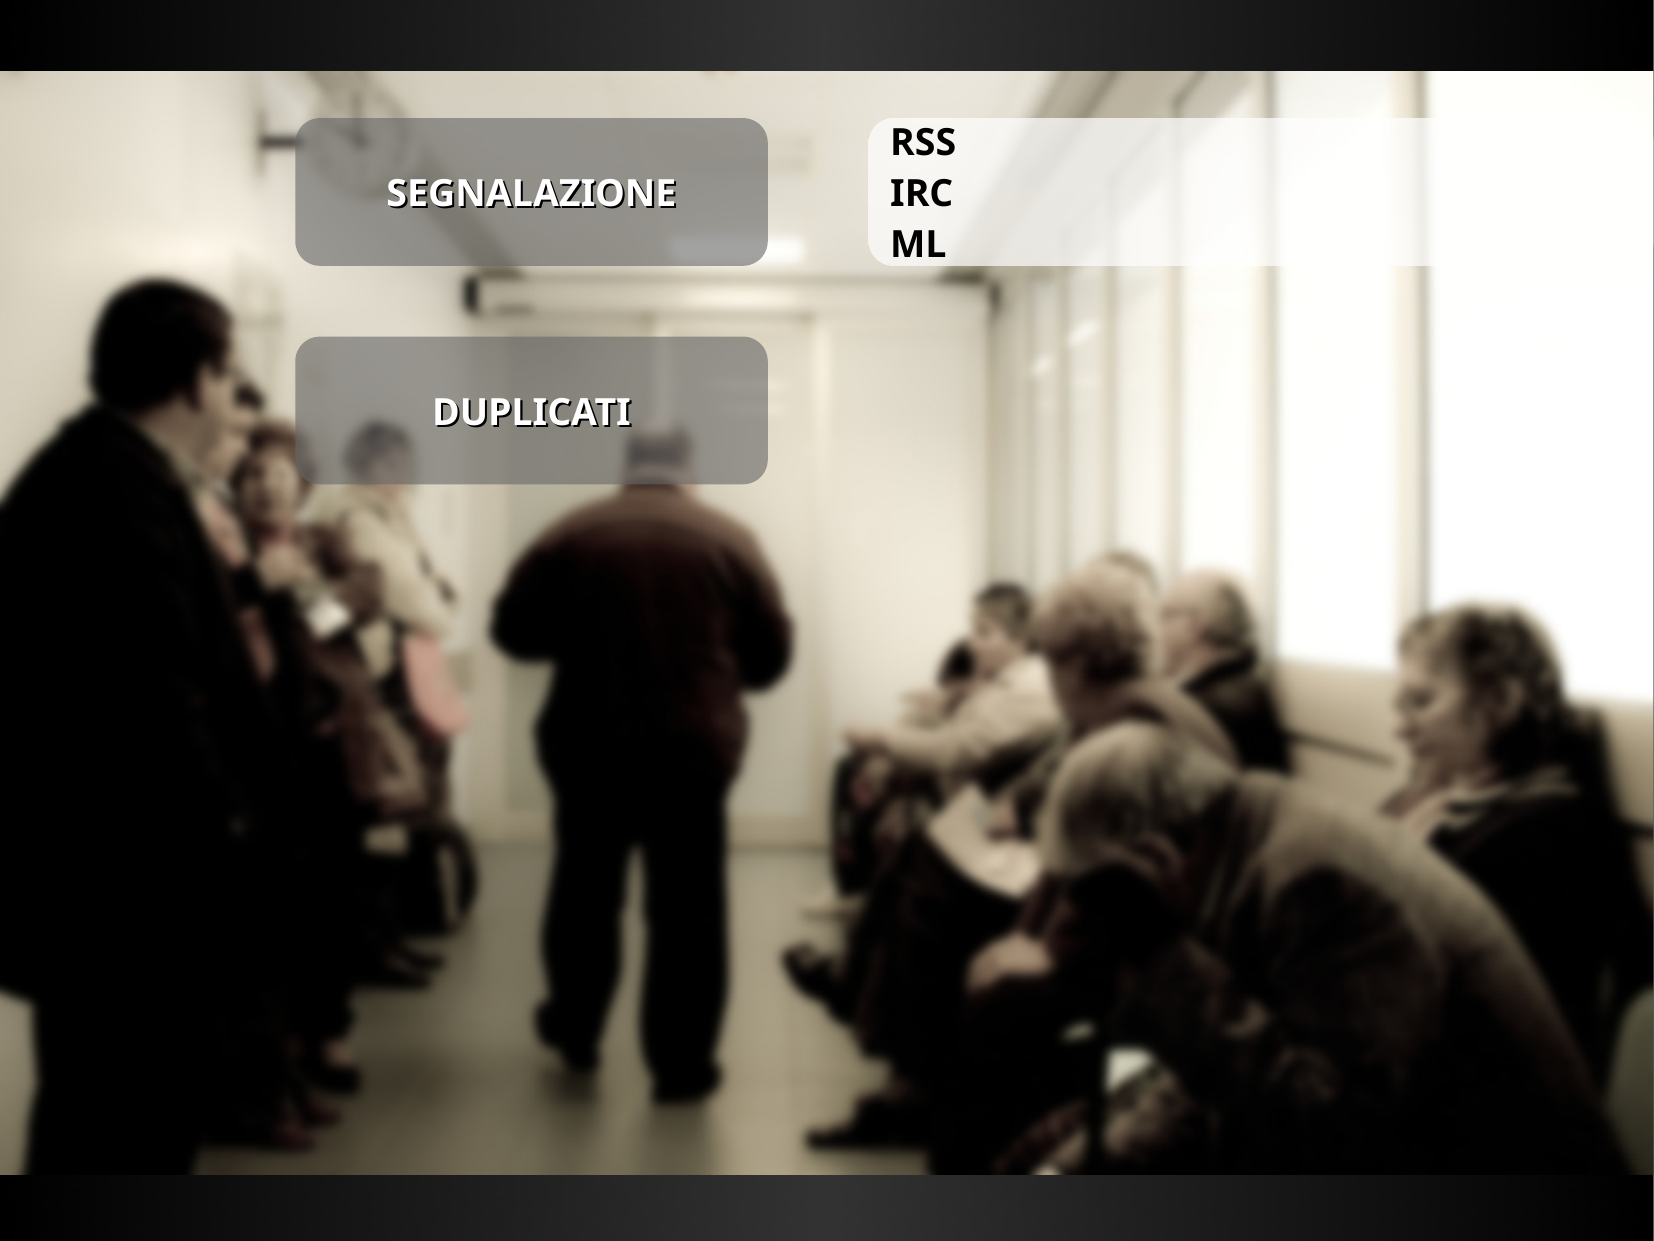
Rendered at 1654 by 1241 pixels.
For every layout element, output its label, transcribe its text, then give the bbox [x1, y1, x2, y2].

text_box SEGNALAZIONE [295, 118, 768, 266]
text_box DUPLICATI [295, 336, 768, 485]
text_box RSS IRC ML [868, 118, 1654, 266]
picture [0, 0, 1654, 1241]
